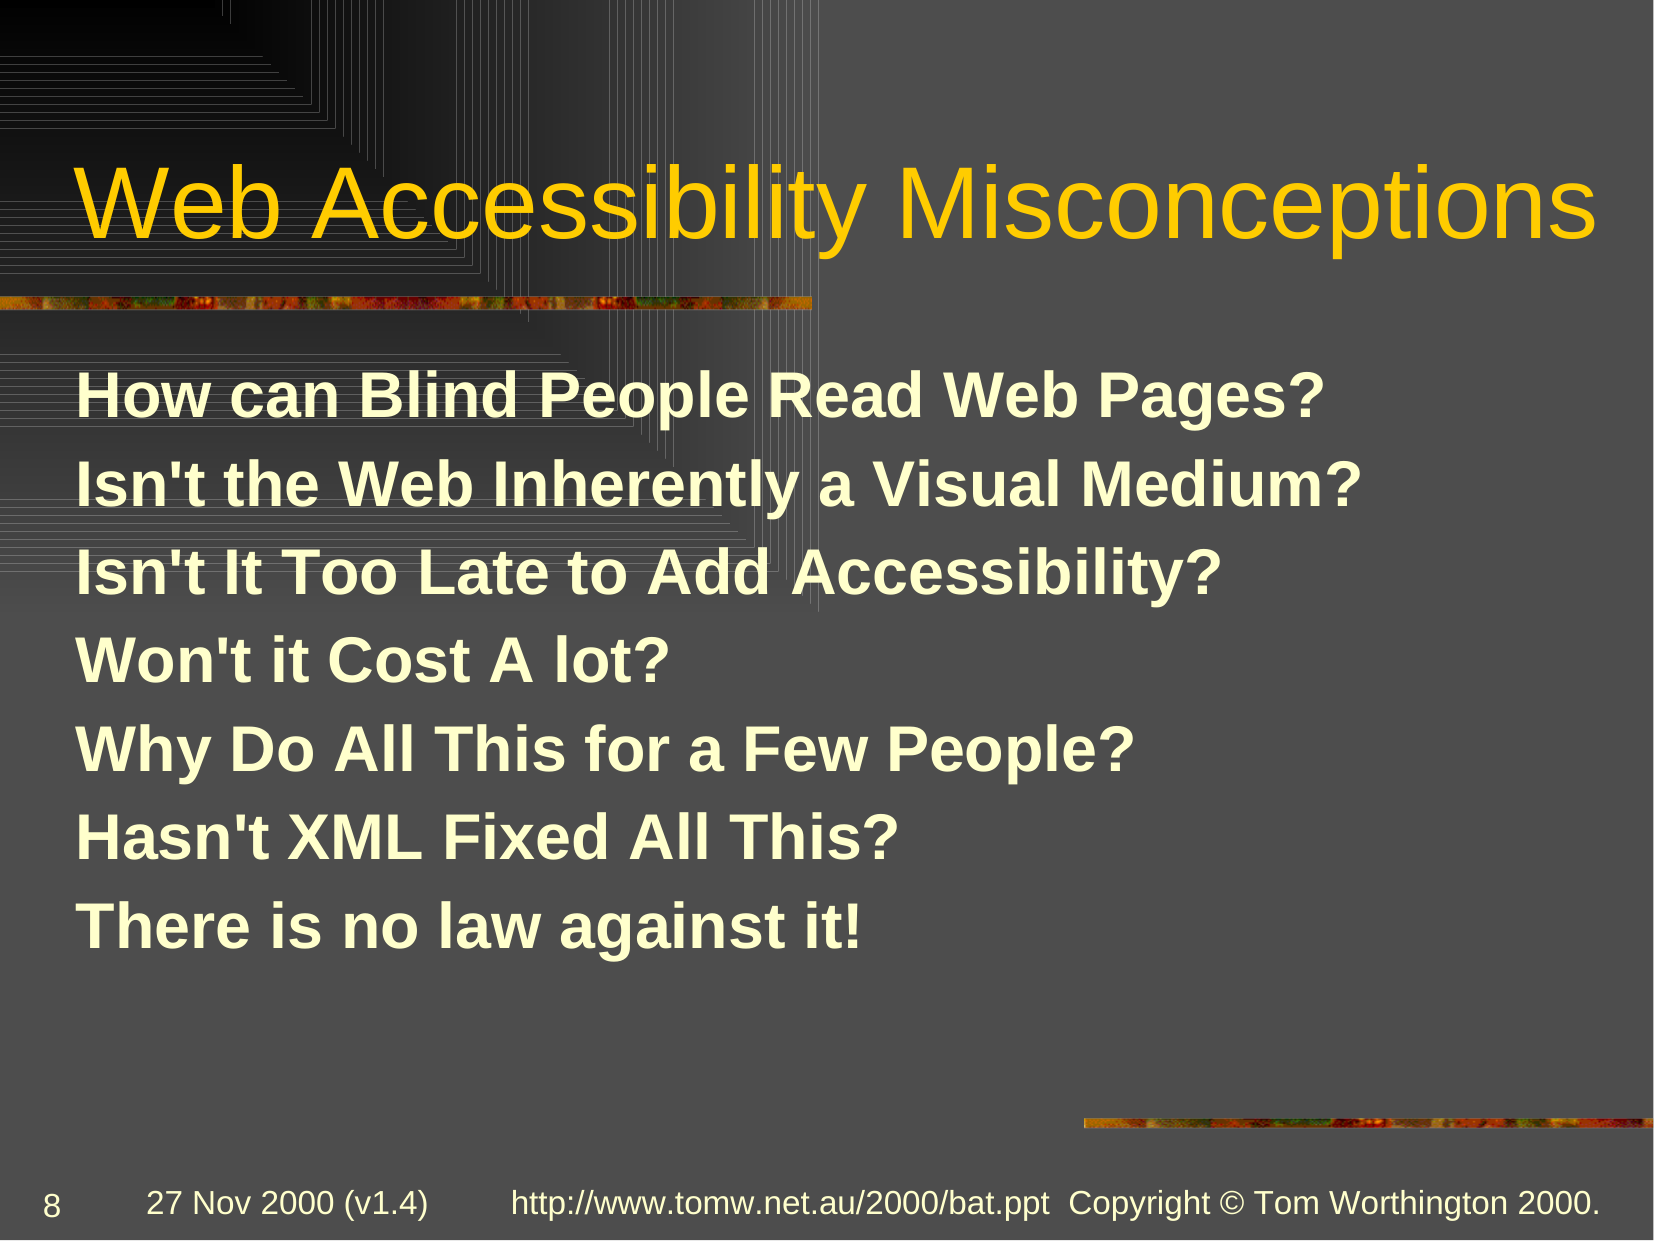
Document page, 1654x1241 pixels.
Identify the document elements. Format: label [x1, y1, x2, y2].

picture [0, 295, 812, 314]
picture [1084, 1117, 1654, 1131]
